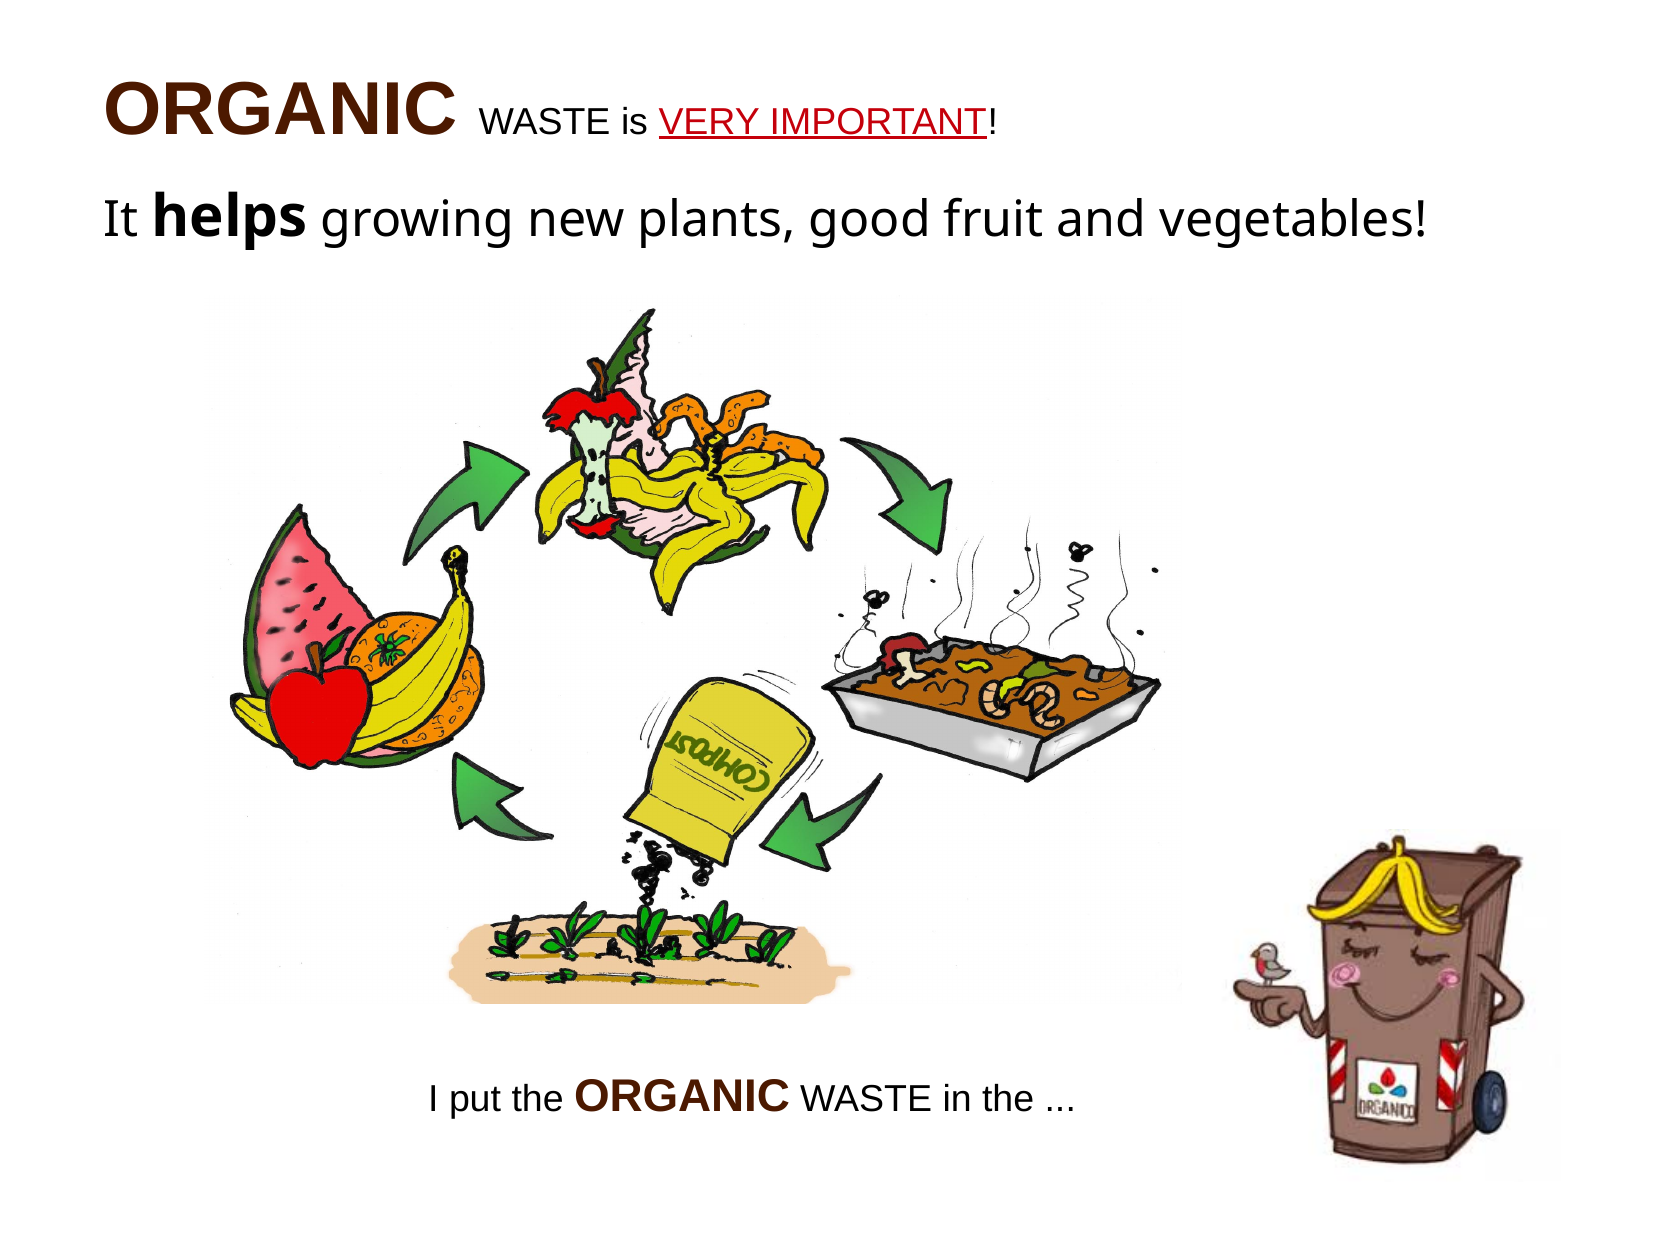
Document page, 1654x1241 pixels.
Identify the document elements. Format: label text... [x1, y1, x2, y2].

picture [204, 295, 1182, 1004]
text_box ORGANIC WASTE is VERY IMPORTANT! [88, 59, 1506, 158]
text_box It helps growing new plants, good fruit and vegetables! [88, 166, 1447, 309]
text_box I put the ORGANIC WASTE in the ... [413, 1062, 1210, 1130]
picture [1210, 829, 1561, 1182]
